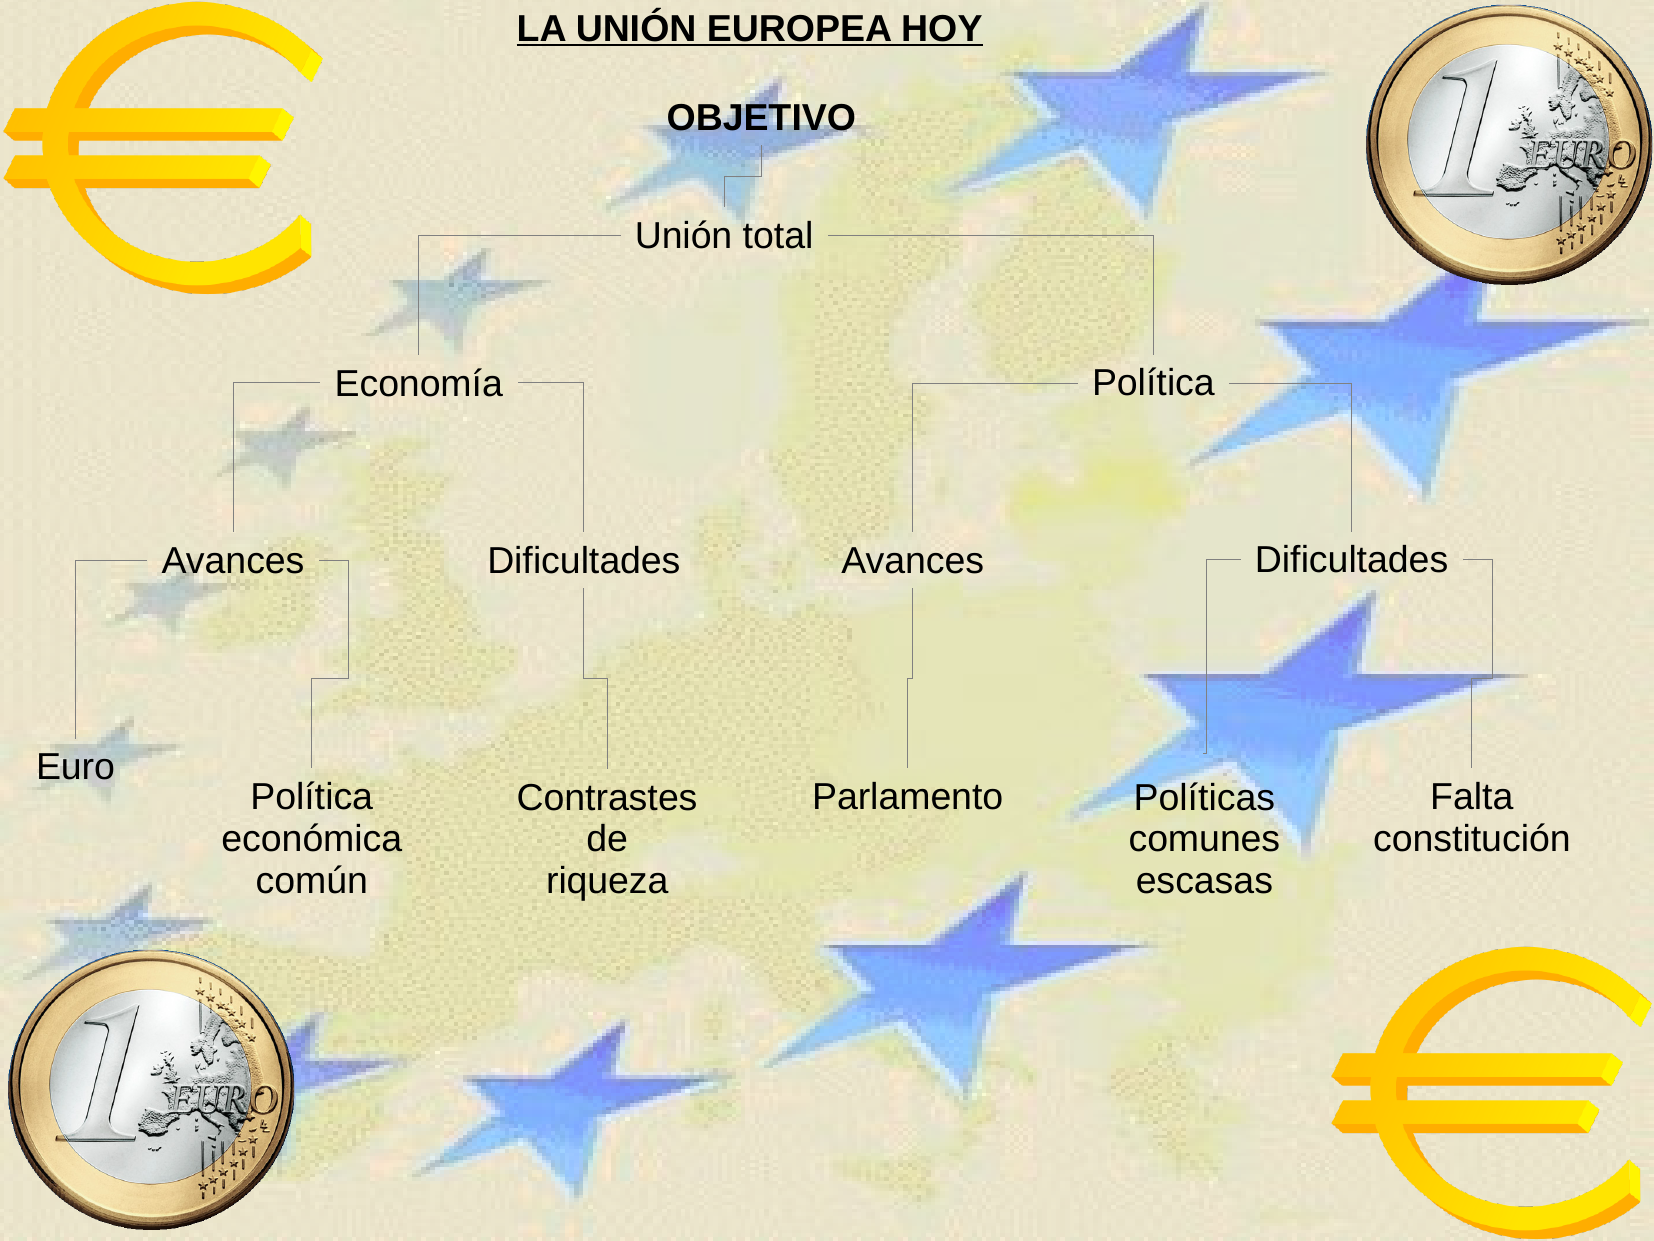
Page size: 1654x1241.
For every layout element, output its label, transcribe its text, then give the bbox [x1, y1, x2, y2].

text_box Euro [21, 738, 130, 944]
text_box Política económica común [206, 767, 418, 909]
text_box Avances [826, 531, 1000, 589]
text_box Política [1077, 354, 1230, 414]
picture [0, 0, 1654, 1241]
text_box Avances [146, 531, 320, 589]
text_box OBJETIVO [651, 88, 872, 146]
text_box Parlamento [797, 767, 1019, 825]
text_box Políticas comunes escasas [1113, 768, 1296, 910]
text_box LA UNIÓN EUROPEA HOY [501, 0, 998, 58]
text_box Contrastes de riqueza [501, 768, 713, 910]
text_box Falta constitución [1358, 767, 1586, 867]
text_box Dificultades [472, 531, 696, 589]
text_box Unión total [620, 206, 829, 264]
text_box Dificultades [1240, 531, 1464, 589]
text_box Economía [319, 354, 519, 412]
